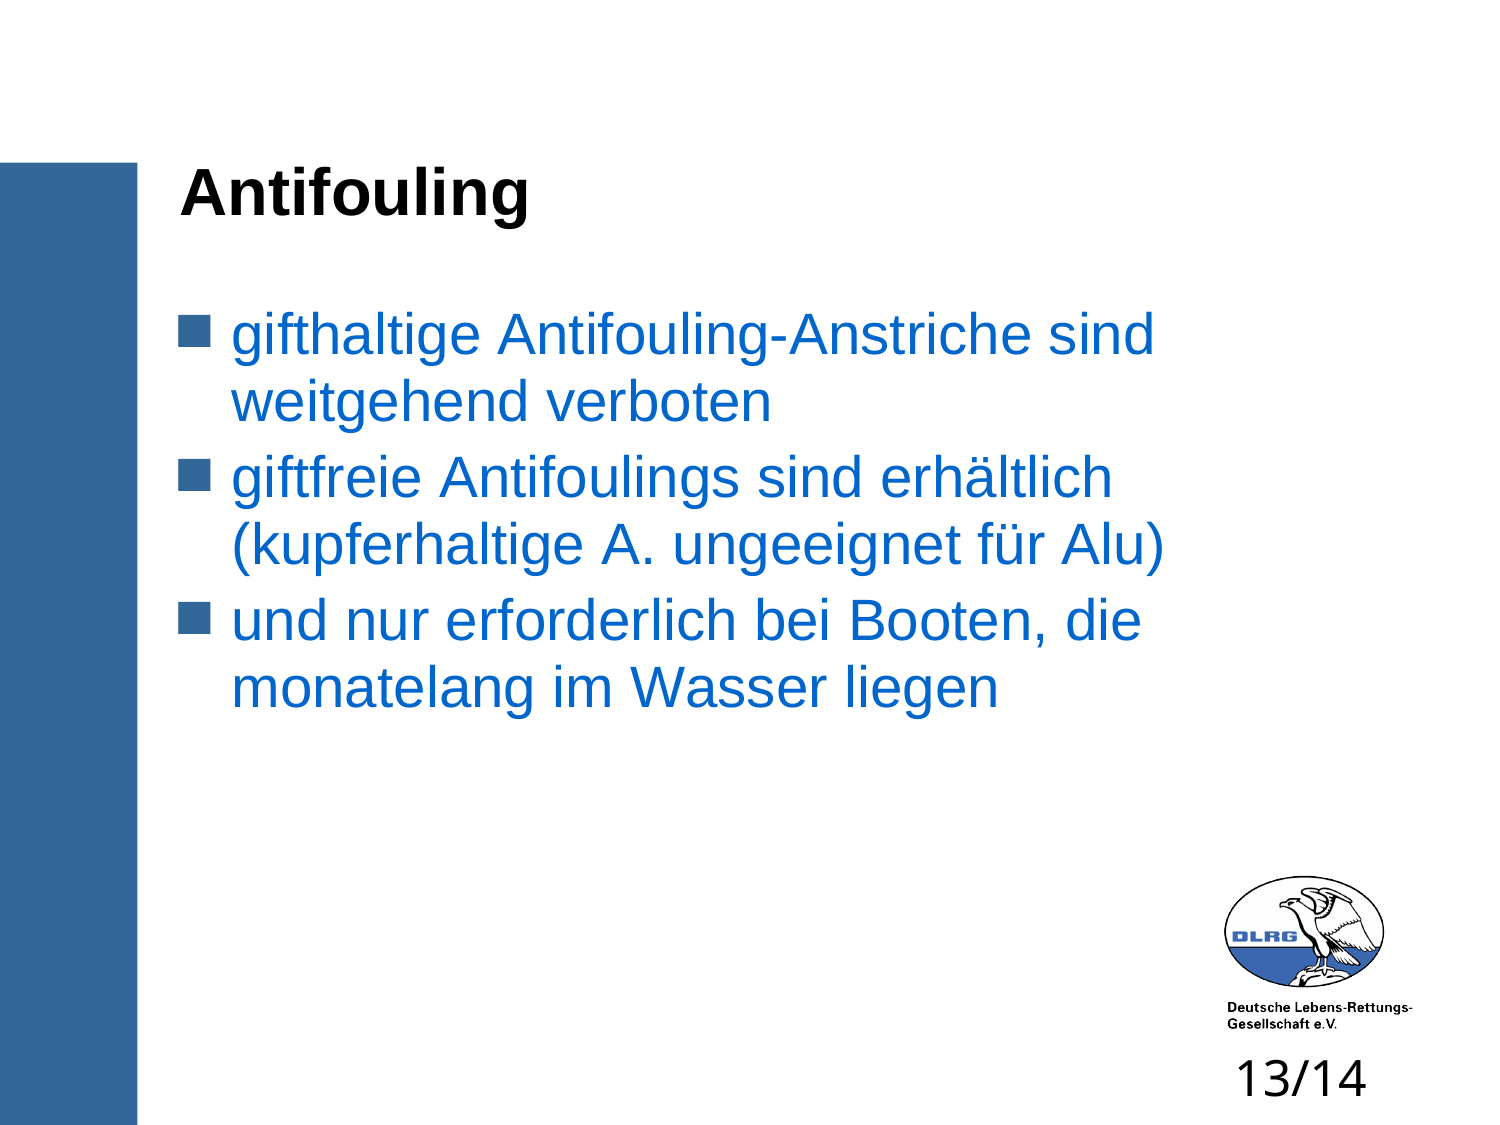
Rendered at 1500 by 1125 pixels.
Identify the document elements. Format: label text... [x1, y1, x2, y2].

text_box <Nummer>/14 [1219, 1050, 1500, 1121]
text_box [680, 588, 710, 659]
picture [1224, 874, 1413, 1030]
title Antifouling [179, 101, 1452, 286]
list gifthaltige Antifouling-Anstriche sind weitgehend verboten giftfreie Antifoulings sind erhältlich (kupferhaltige A. ungeeignet für Alu) und nur erforderlich bei Booten, die monatelang im Wasser liegen [178, 299, 1463, 719]
